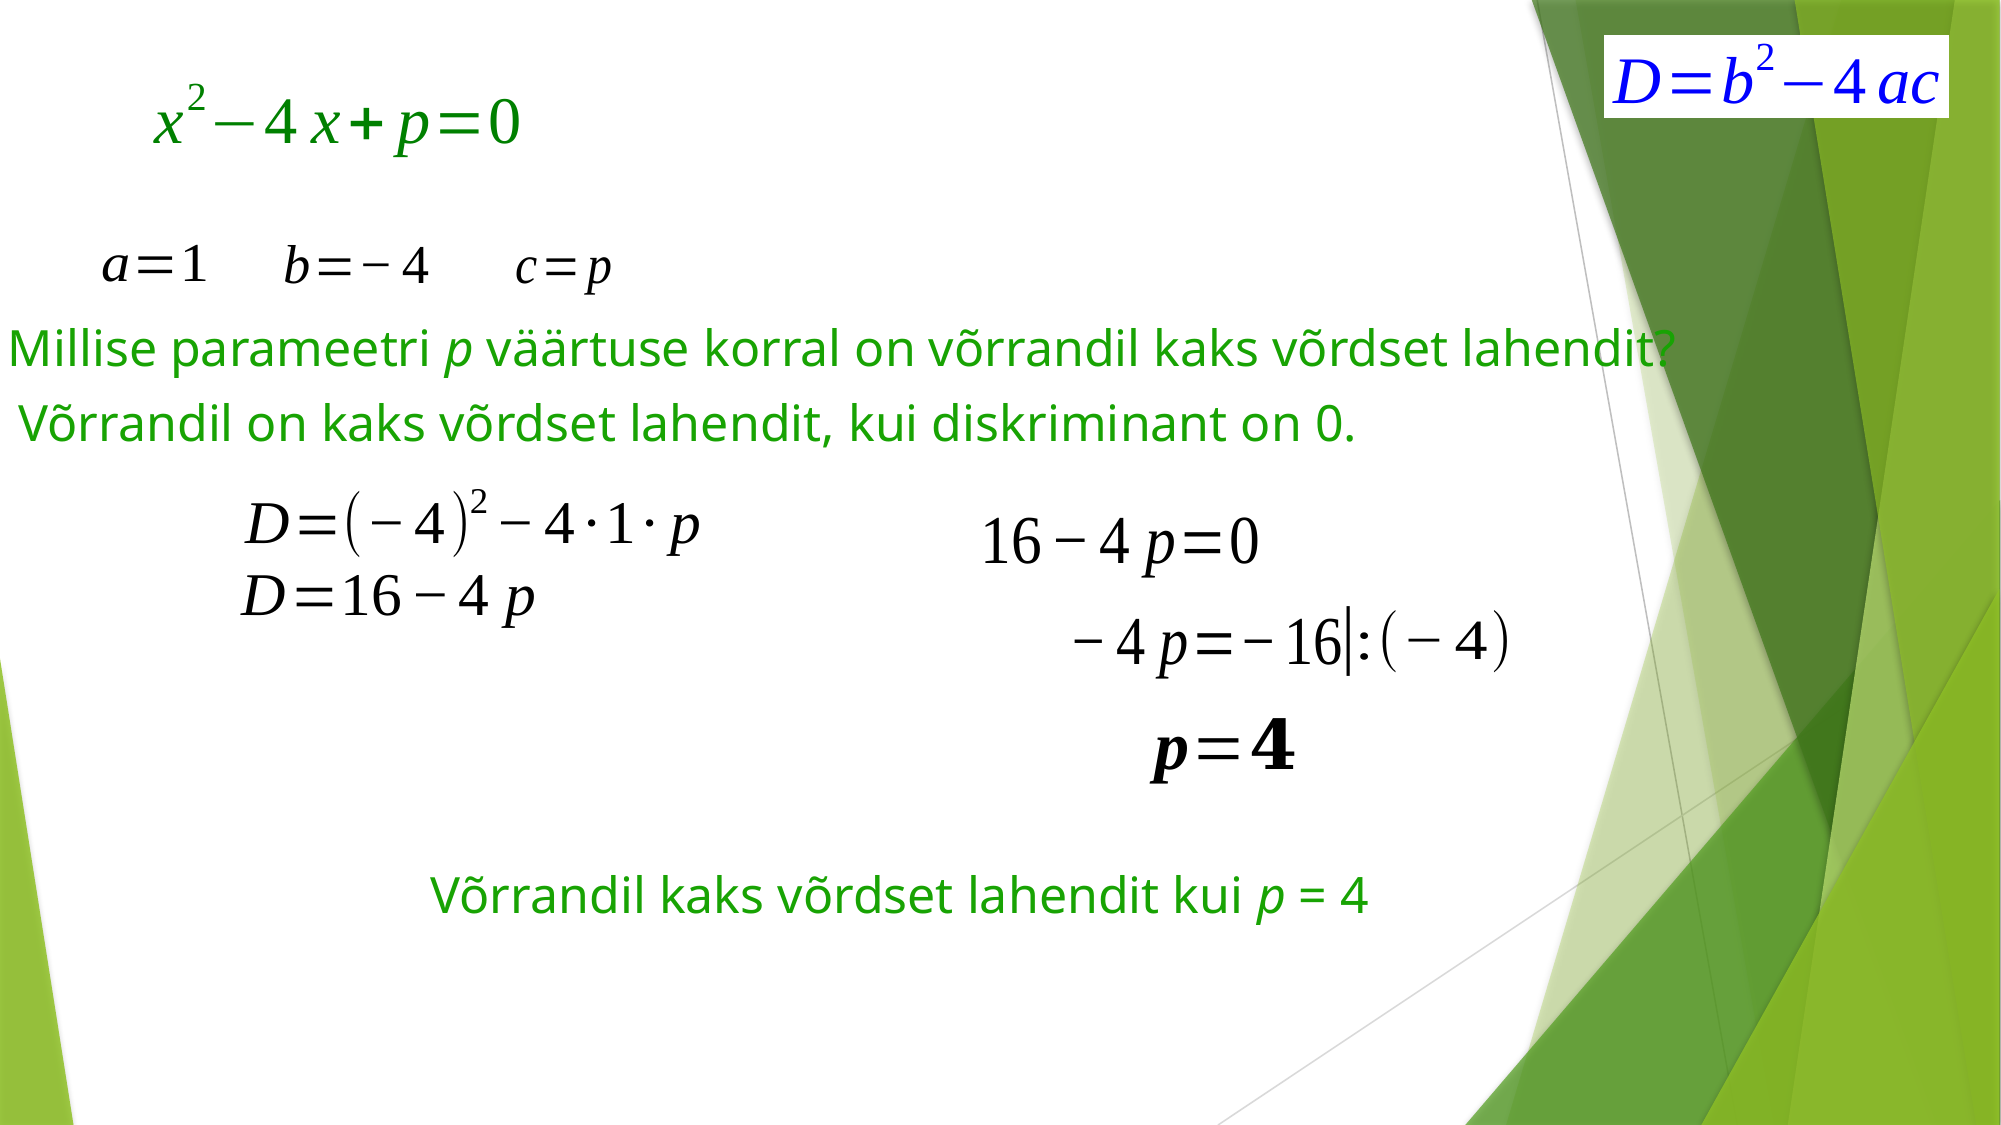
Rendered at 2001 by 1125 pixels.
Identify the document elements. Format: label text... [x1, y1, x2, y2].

text_box Võrrandil on kaks võrdset lahendit, kui diskriminant on 0. [3, 383, 1373, 459]
chart [509, 234, 619, 296]
chart [144, 75, 529, 159]
chart [1603, 34, 1949, 119]
chart [93, 232, 216, 294]
chart [1138, 708, 1300, 785]
chart [231, 481, 709, 628]
chart [1062, 603, 1520, 680]
text_box Võrrandil kaks võrdset lahendit kui p = 4 [415, 856, 1384, 932]
text_box Millise parameetri p väärtuse korral on võrrandil kaks võrdset lahendit? [0, 308, 1692, 384]
chart [277, 234, 437, 296]
chart [974, 501, 1268, 578]
